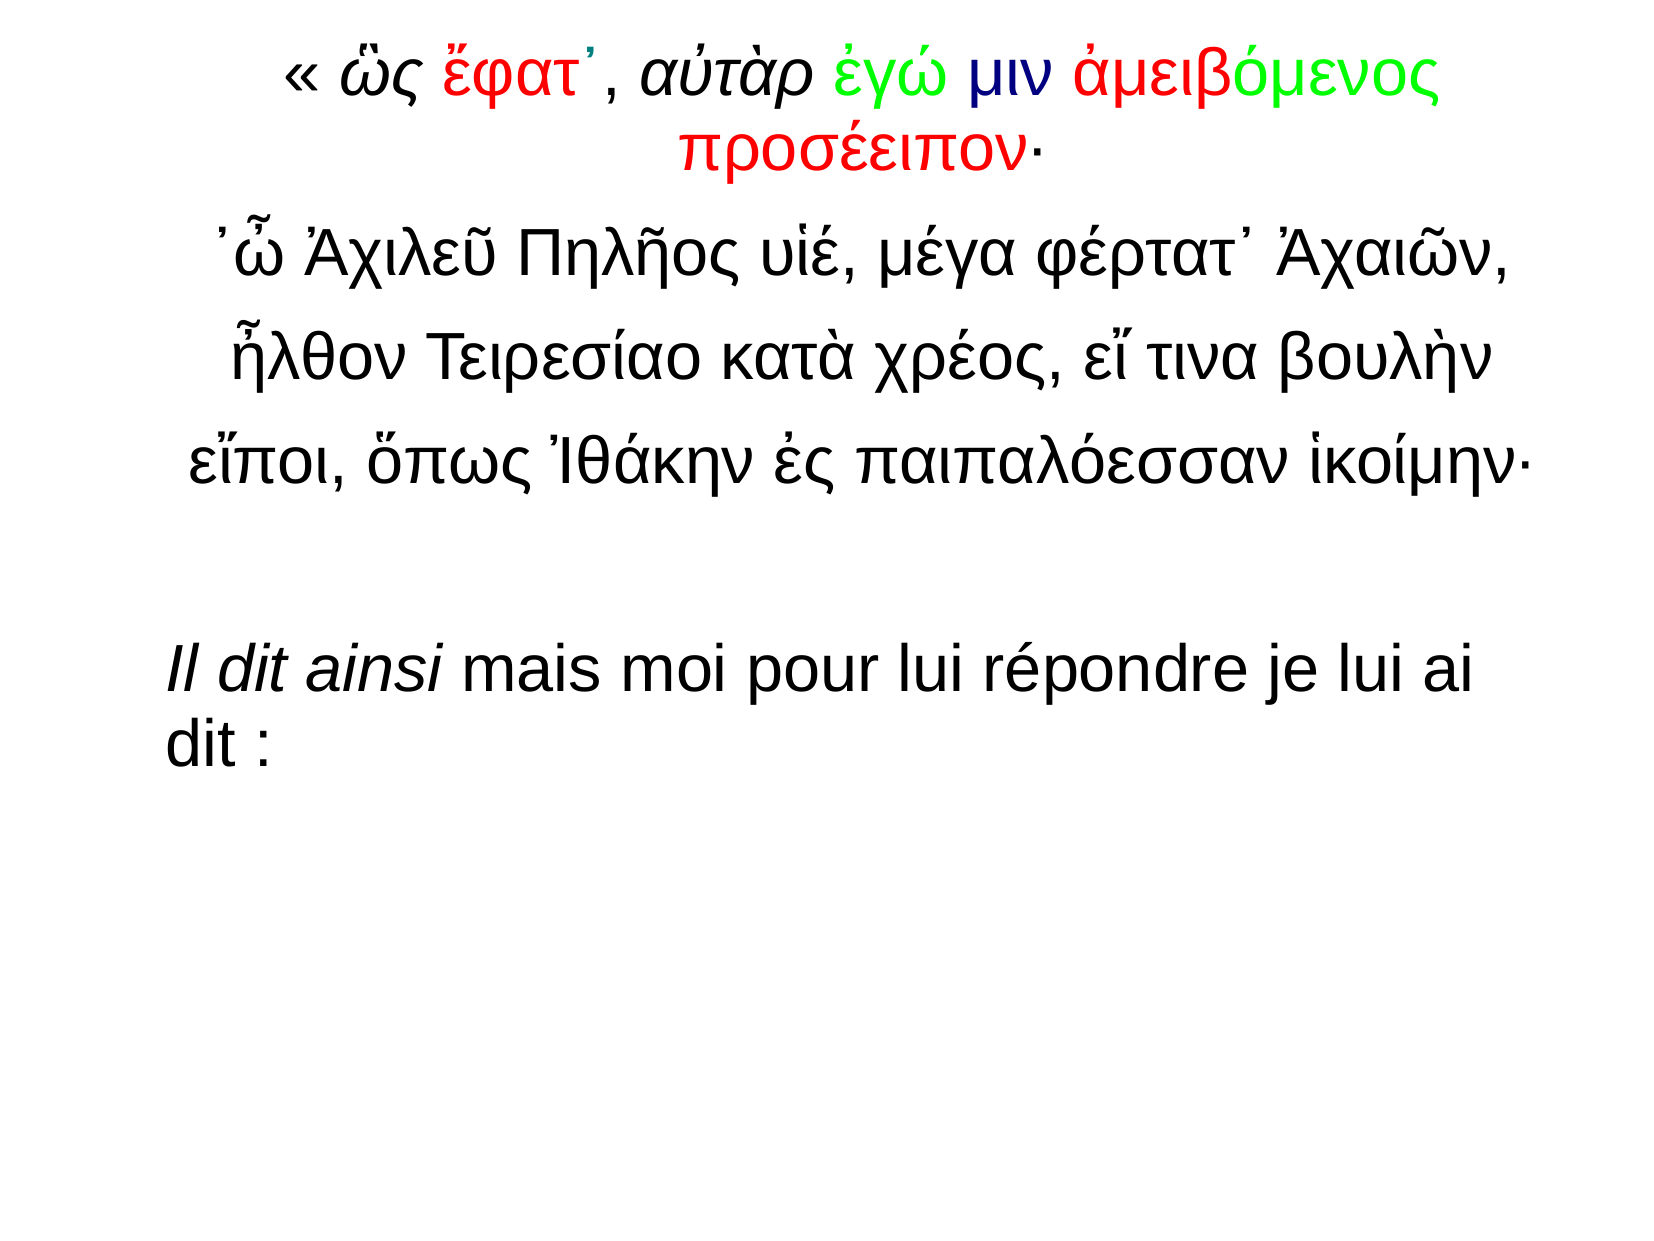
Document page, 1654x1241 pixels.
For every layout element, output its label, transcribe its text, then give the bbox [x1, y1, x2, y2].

list « ὣς ἔφατ᾽, αὐτὰρ ἐγώ μιν ἀμειβόμενος προσέειπον· ᾽ὦ Ἀχιλεῦ Πηλῆος υἱέ, μέγα φέρτατ᾽ Ἀχαιῶν, ἦλθον Τειρεσίαο κατὰ χρέος, εἴ τινα βουλὴν εἴποι, ὅπως Ἰθάκην ἐς παιπαλόεσσαν ἱκοίμην· Il dit ainsi mais moi pour lui répondre je lui ai dit : [94, 35, 1560, 1111]
